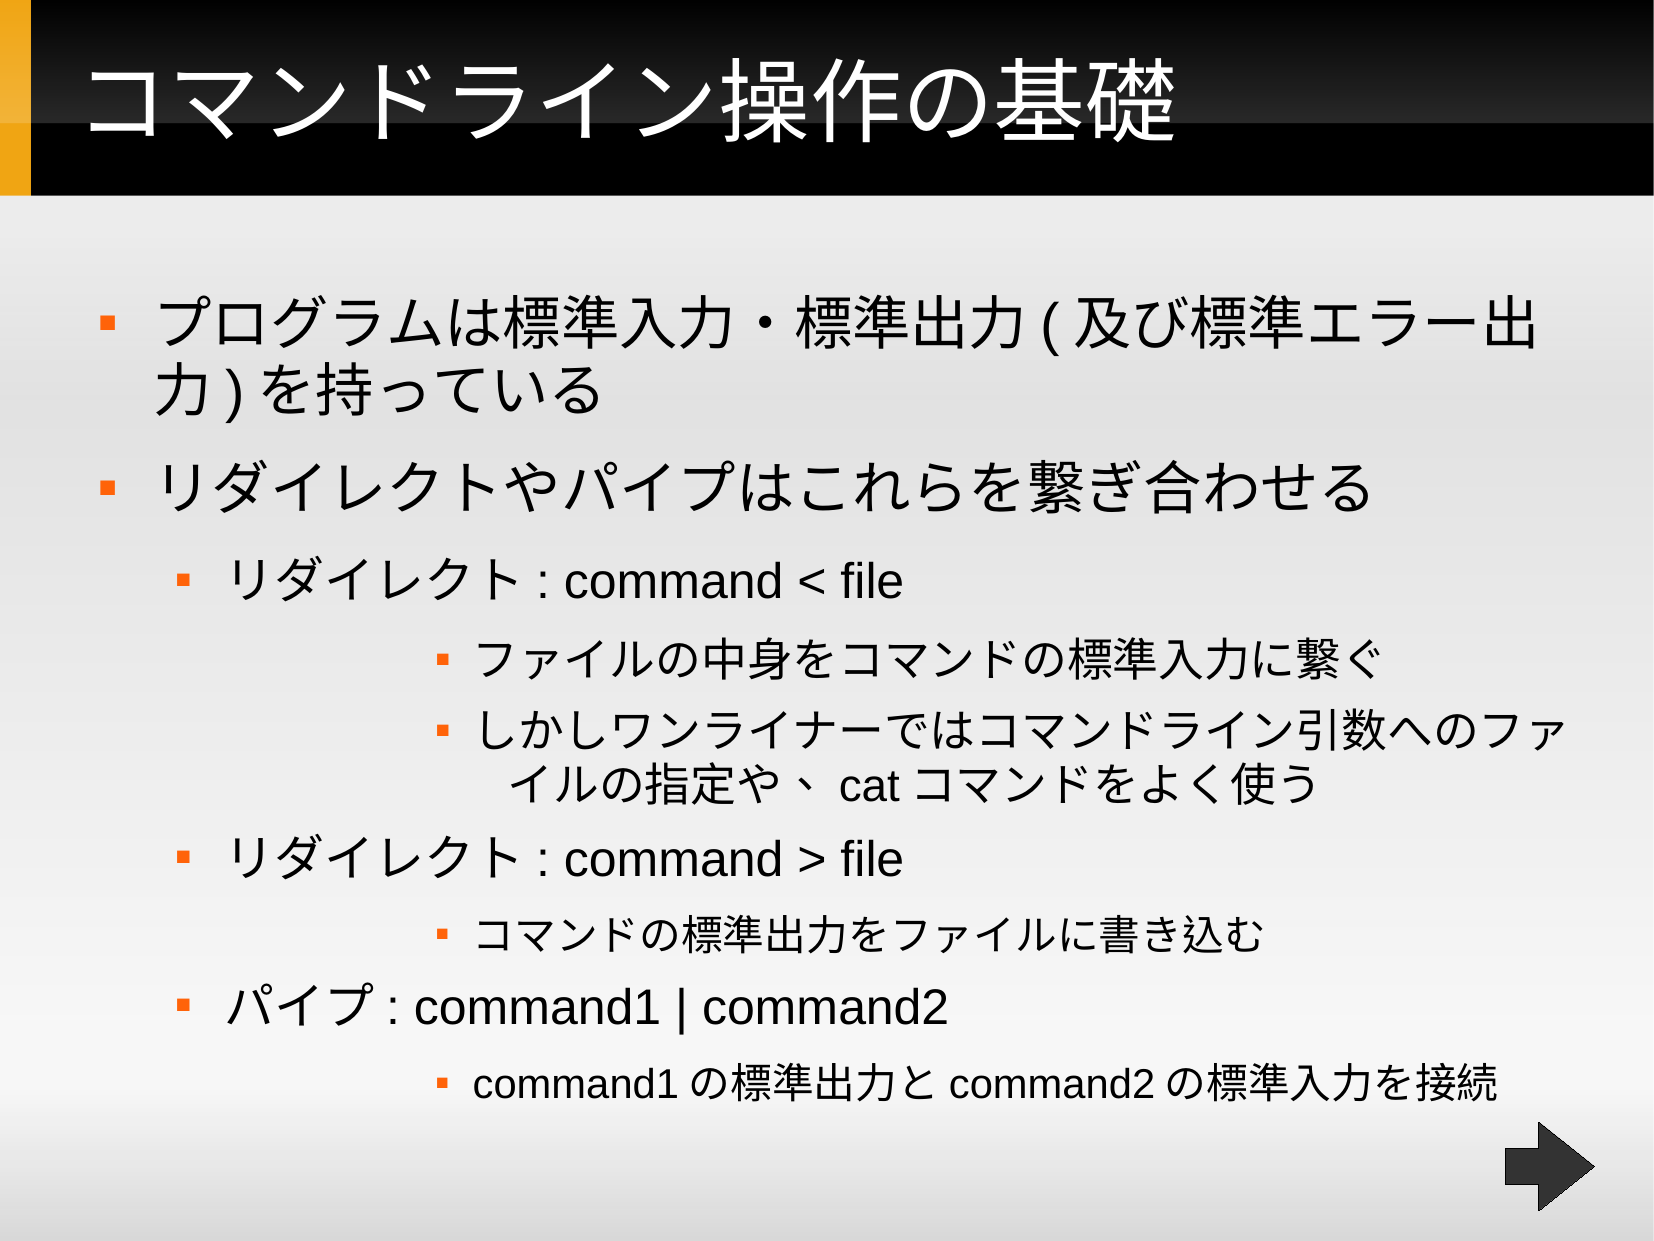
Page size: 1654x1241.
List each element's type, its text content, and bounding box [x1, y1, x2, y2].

title コマンドライン操作の基礎 [76, 7, 1565, 200]
text_box [1505, 1122, 1595, 1211]
list プログラムは標準入力・標準出力(及び標準エラー出力)を持っている リダイレクトやパイプはこれらを繋ぎ合わせる リダイレクト: command < file ファイルの中身をコマンドの標準入力に繋ぐ しかしワンライナーではコマンドライン引数へのファイルの指定や、catコマンドをよく使う リダイレクト: command > file コマンドの標準出力をファイルに書き込む パイプ: command1 | command2 command1の標準出力とcommand2の標準入力を接続 [82, 290, 1571, 1108]
picture [0, 0, 1654, 1241]
